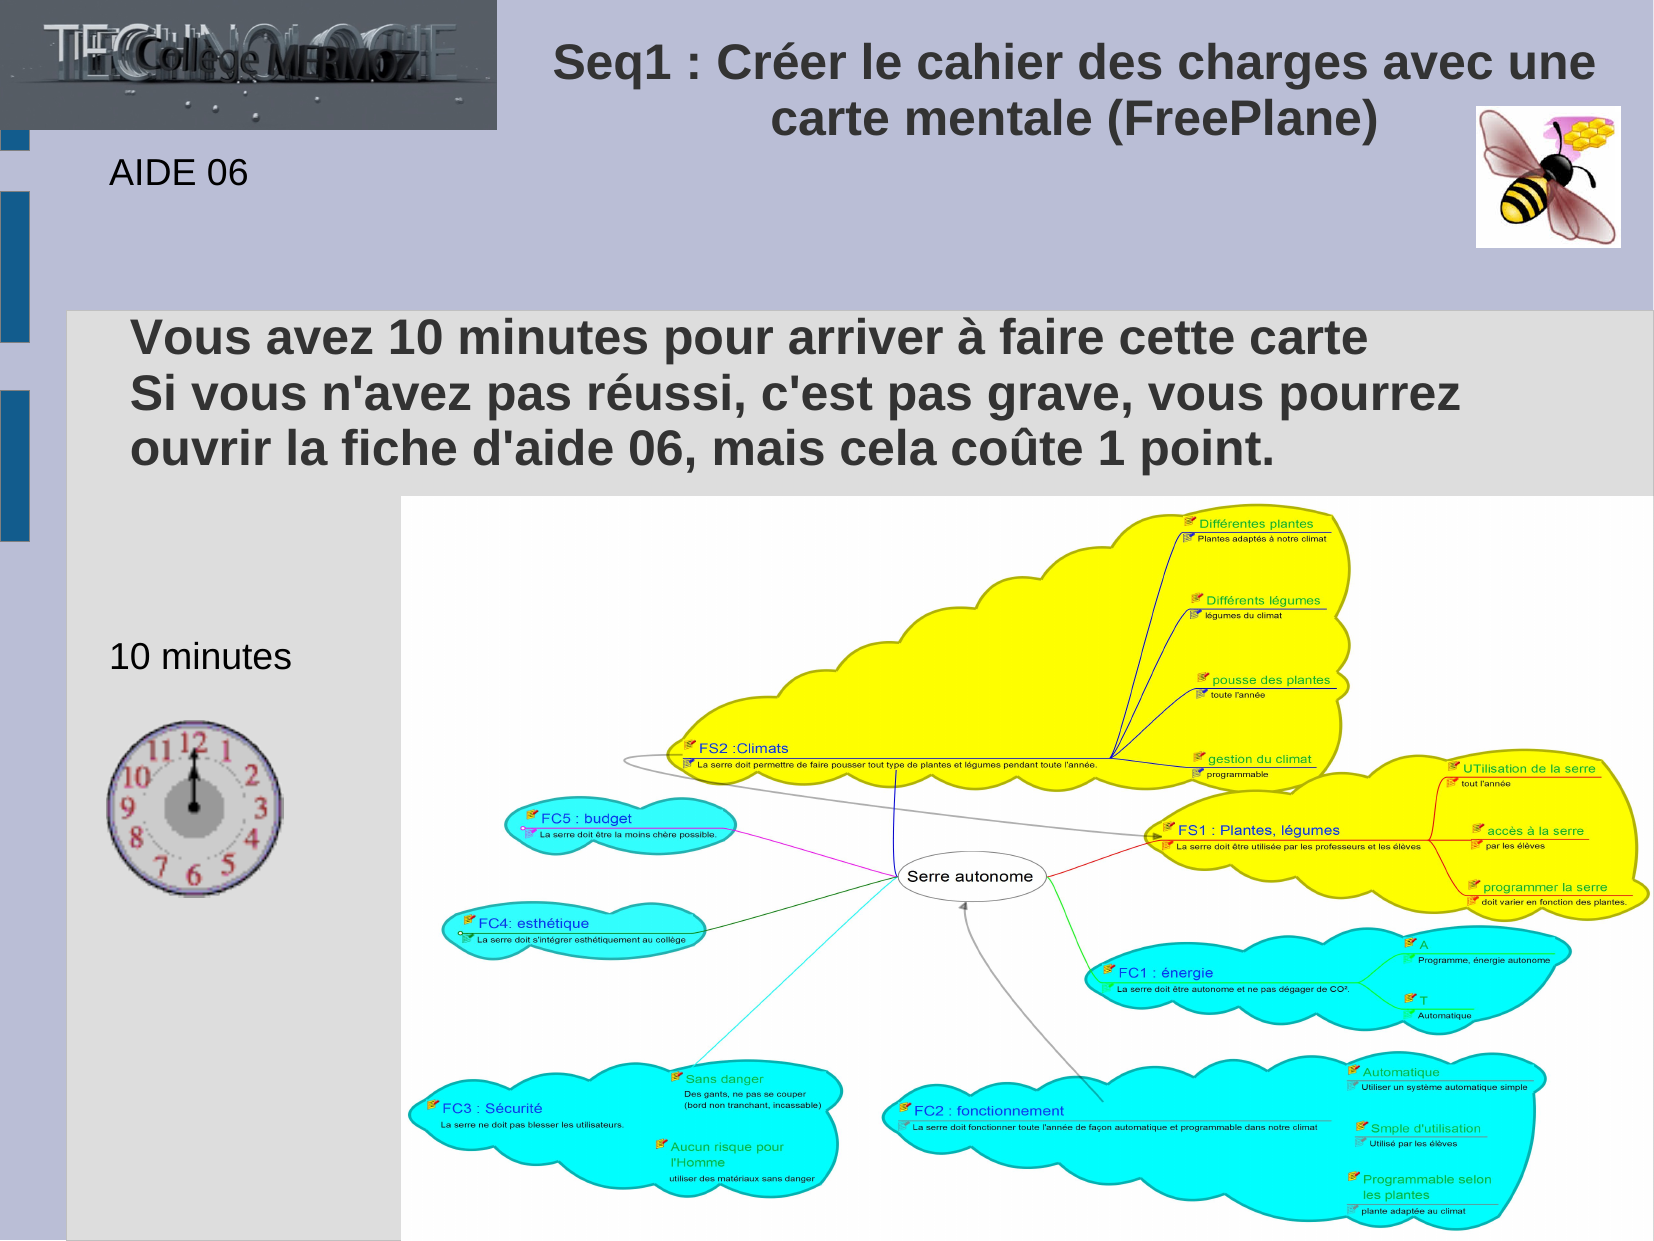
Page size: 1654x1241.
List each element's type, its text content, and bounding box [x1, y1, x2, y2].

picture [1476, 106, 1621, 248]
picture [0, 0, 497, 130]
text_box 10 minutes [94, 628, 319, 686]
title Seq1 : Créer le cahier des charges avec une carte mentale (FreePlane) [531, 11, 1619, 169]
picture [106, 720, 284, 898]
text_box AIDE 06 [94, 143, 284, 201]
title Vous avez 10 minutes pour arriver à faire cette carte Si vous n'avez pas réussi, c'est pas grave, vous pourrez ouvrir la fiche d'aide 06, mais cela coûte 1 point. [129, 307, 1524, 479]
picture [401, 496, 1654, 1241]
